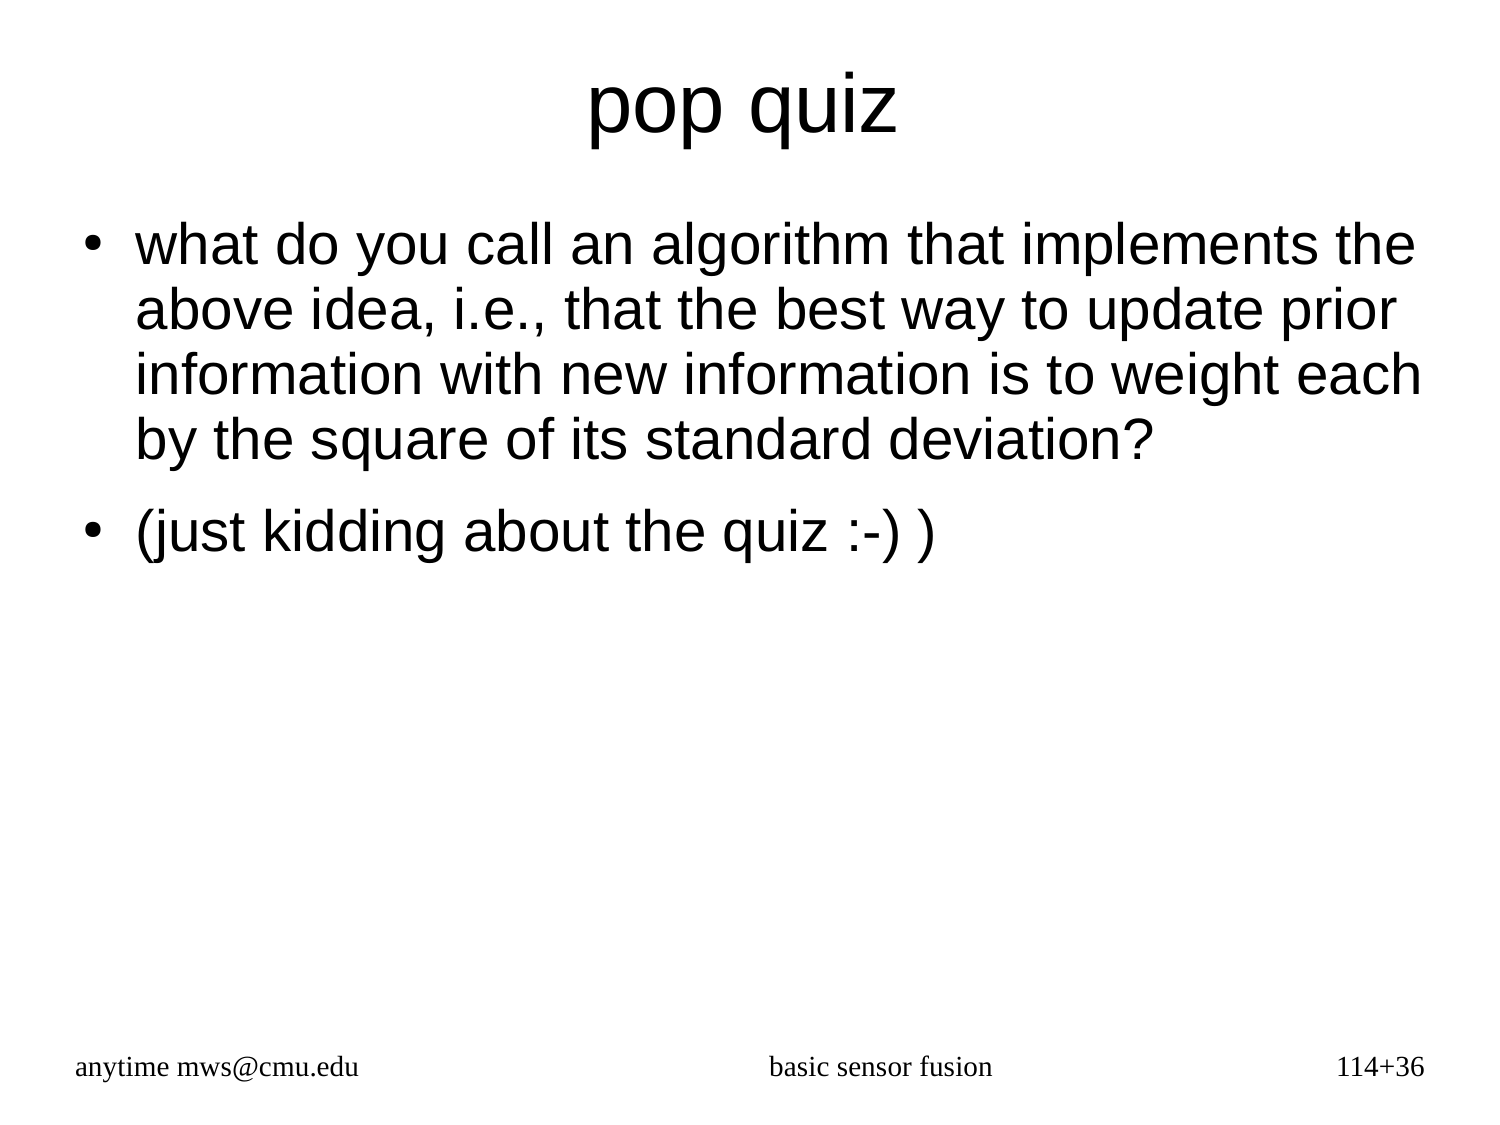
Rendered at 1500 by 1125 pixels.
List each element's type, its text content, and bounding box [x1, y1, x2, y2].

title pop quiz [24, 37, 1463, 171]
list what do you call an algorithm that implements the above idea, i.e., that the best way to update prior information with new information is to weight each by the square of its standard deviation? (just kidding about the quiz :-) ) [49, 204, 1450, 963]
